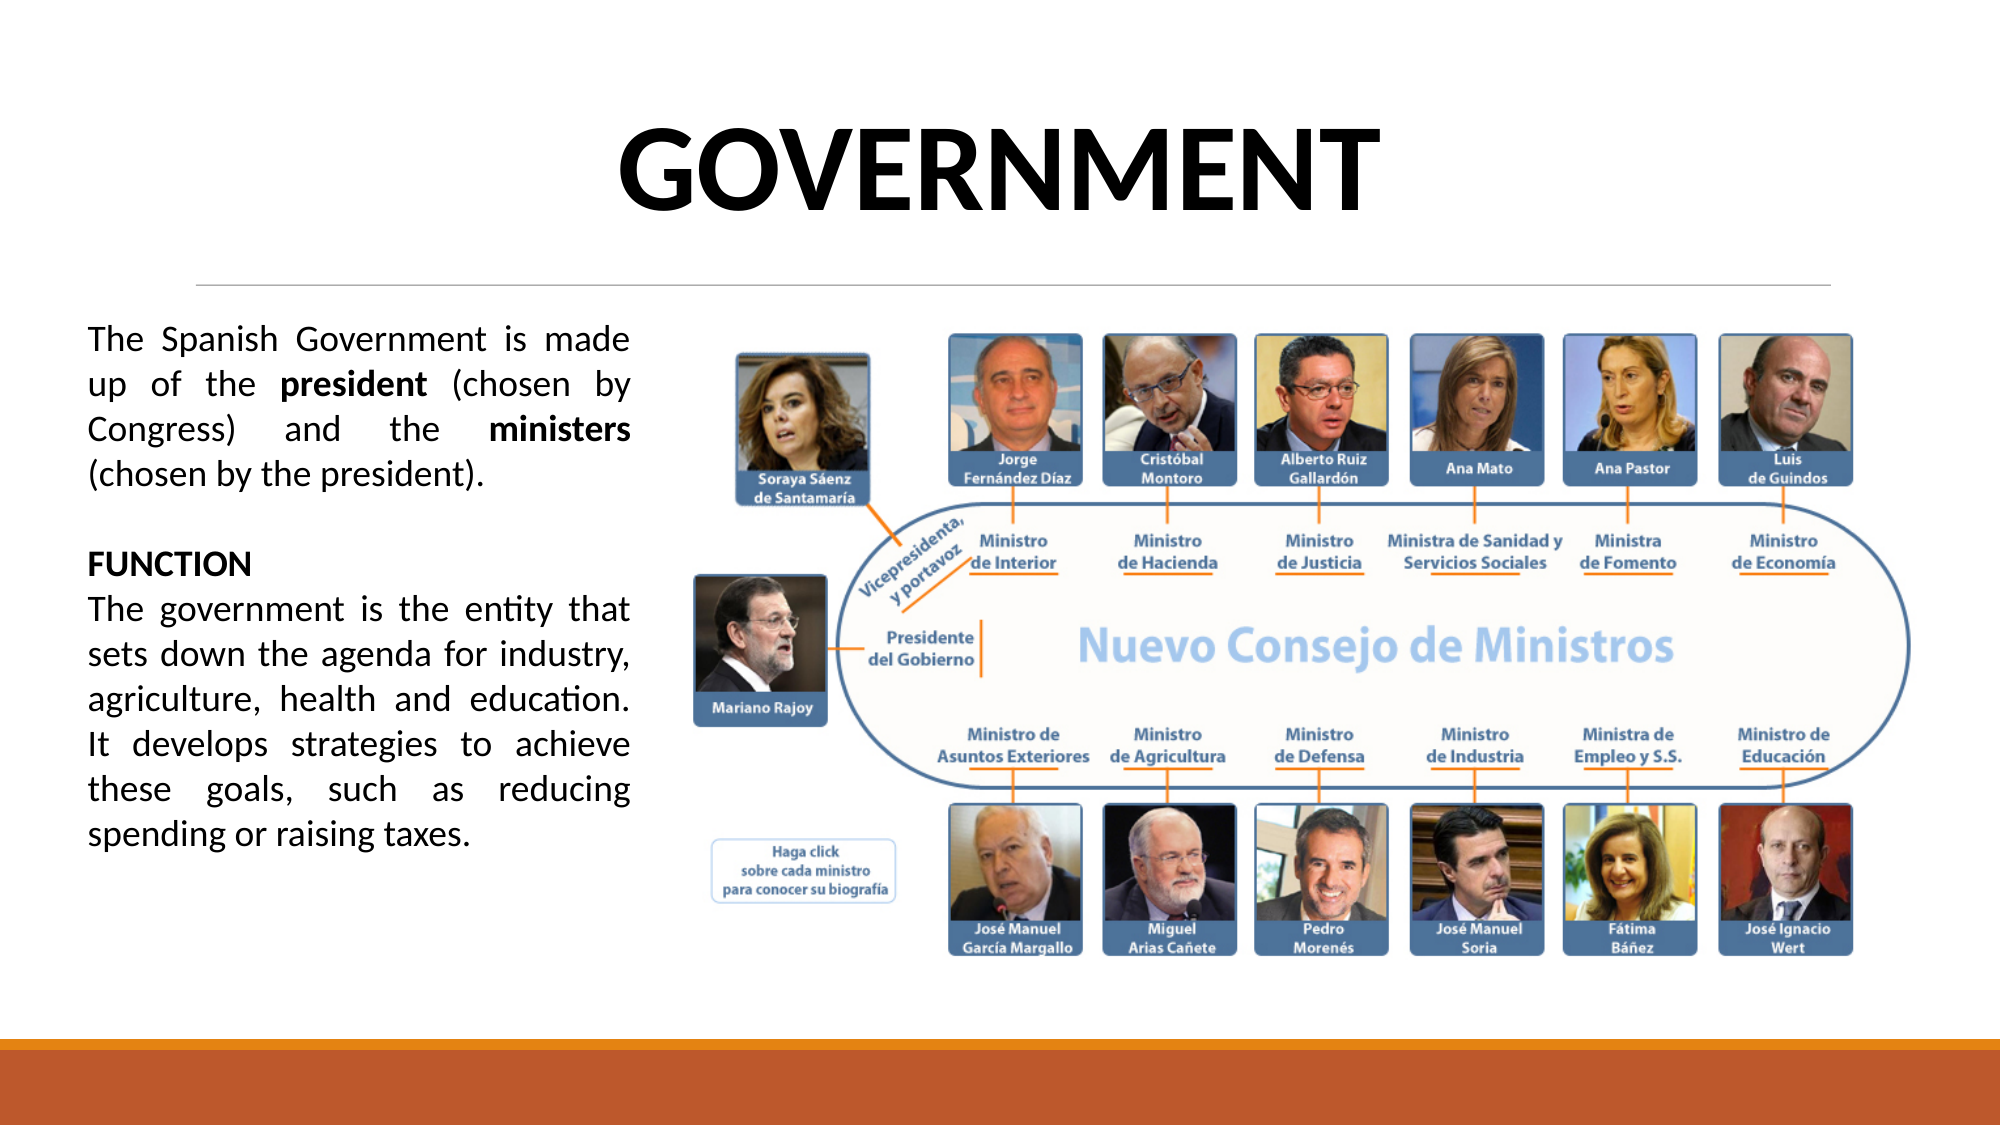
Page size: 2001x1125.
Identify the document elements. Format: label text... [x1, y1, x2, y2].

picture [692, 306, 1971, 960]
text_box GOVERNMENT [602, 77, 1397, 243]
text_box The Spanish Government is made up of the president (chosen by Congress) and the ministers (chosen by the president). FUNCTION The government is the entity that sets down the agenda for industry, agriculture, health and education. It develops strategies to achieve these goals, such as reducing spending or raising taxes. [72, 306, 647, 862]
